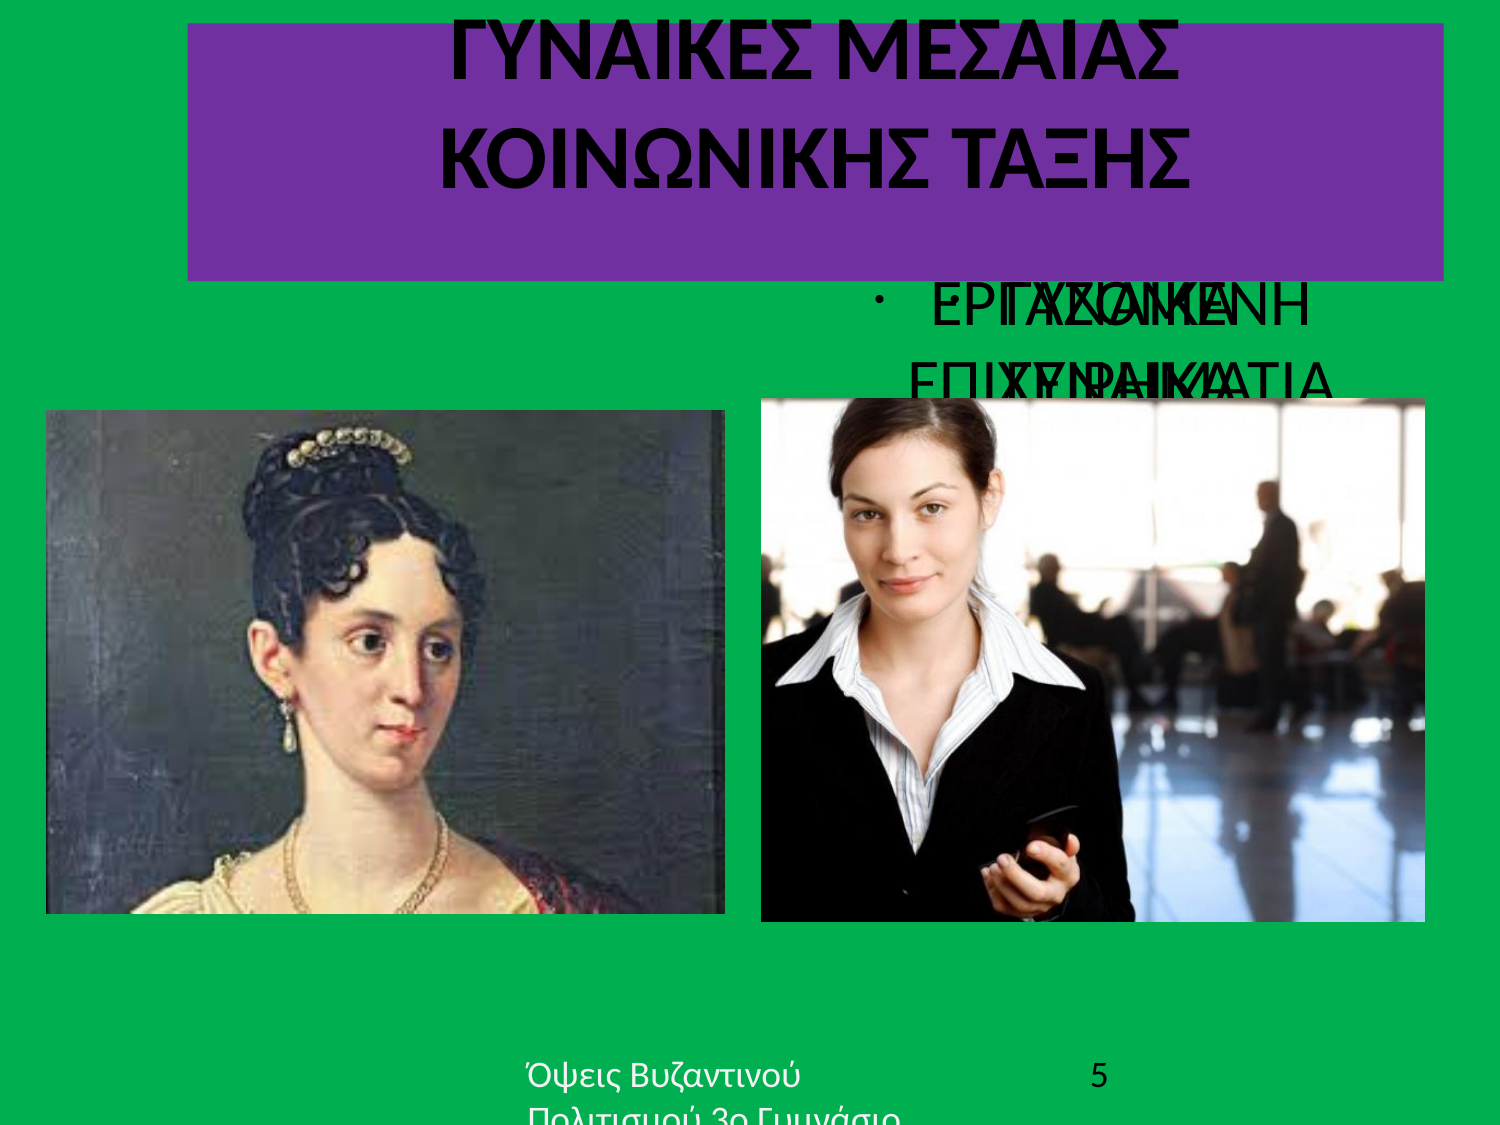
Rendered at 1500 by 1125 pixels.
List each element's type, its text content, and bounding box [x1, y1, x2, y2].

list ΕΡΓΑΖΟΜΕΝΗ ΓΥΝΑΙΚΑ [761, 251, 1425, 357]
title ΓΥΝΑΙΚΕΣ ΜΕΣΑΙΑΣ ΚΟΙΝΩΝΙΚΗΣ ΤΑΞΗΣ [187, 23, 1444, 282]
slide_number <αριθμός> [1074, 1042, 1425, 1103]
picture [761, 398, 1425, 922]
picture [46, 410, 725, 914]
footer Όψεις Βυζαντινού Πολιτισμού 3ο Γυμνάσιο Τρικάλων [512, 1042, 988, 1103]
